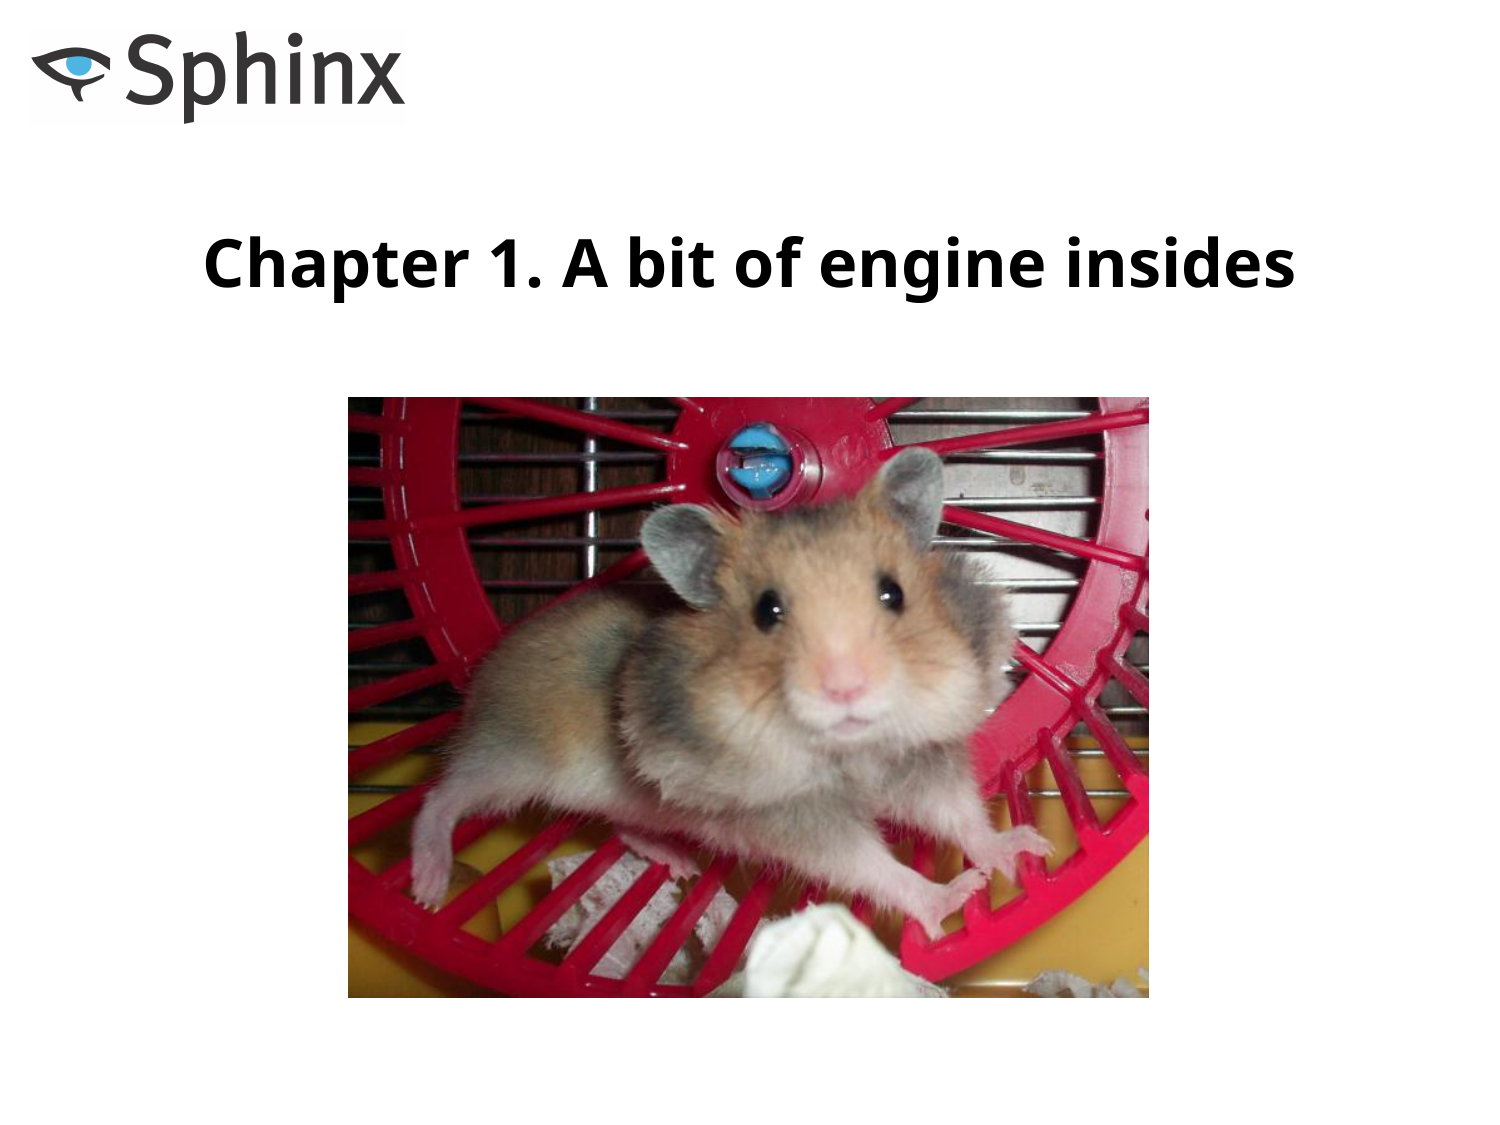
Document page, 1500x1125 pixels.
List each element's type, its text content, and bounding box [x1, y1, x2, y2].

title Chapter 1. A bit of engine insides [75, 196, 1426, 327]
picture [0, 0, 1500, 1125]
